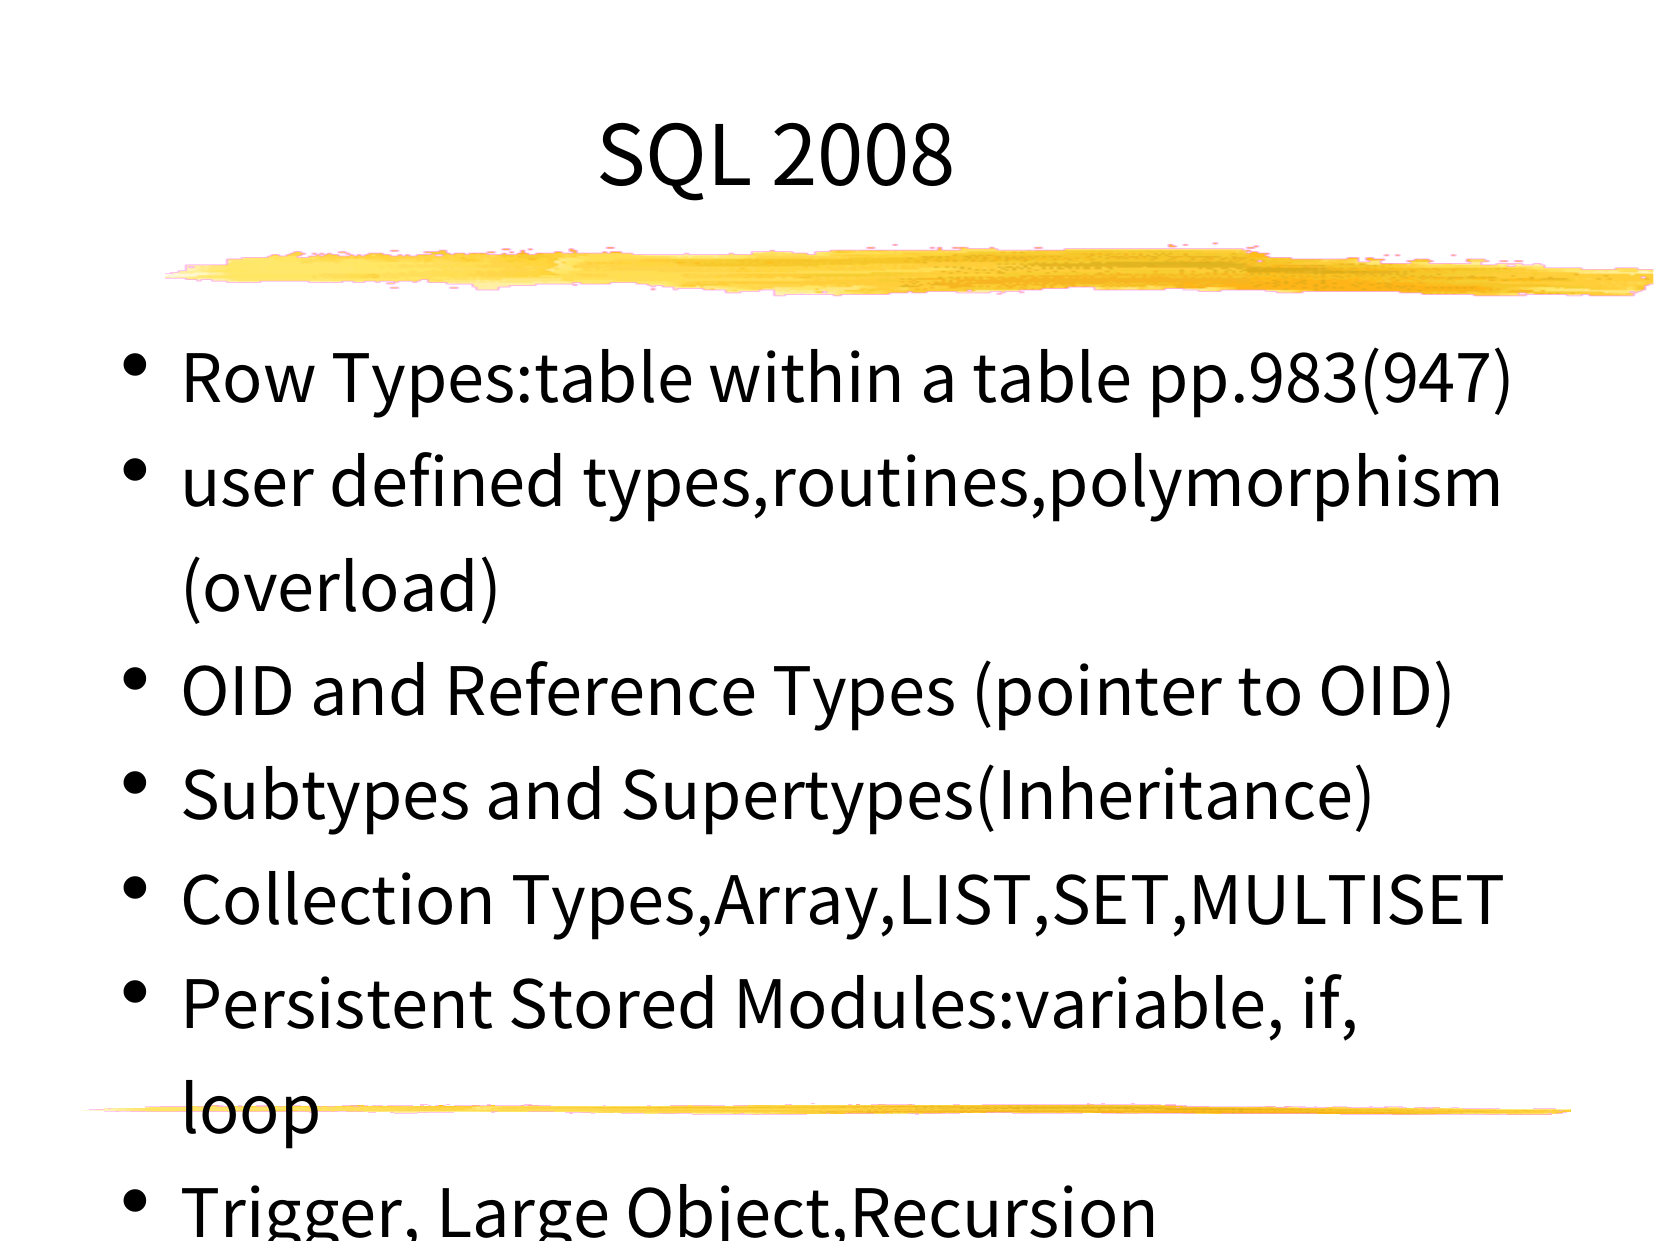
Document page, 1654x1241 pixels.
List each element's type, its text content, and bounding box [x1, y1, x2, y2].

title SQL 2008 [73, 39, 1479, 249]
picture [1530, 1102, 1571, 1117]
picture [82, 1102, 124, 1117]
list Row Types:table within a table pp.983(947) user defined types,routines,polymorphism (overload) OID and Reference Types (pointer to OID) Subtypes and Supertypes(Inheritance) Collection Types,Array,LIST,SET,MULTISET Persistent Stored Modules:variable, if, loop Trigger, Large Object,Recursion [124, 316, 1530, 1137]
picture [165, 237, 1654, 308]
